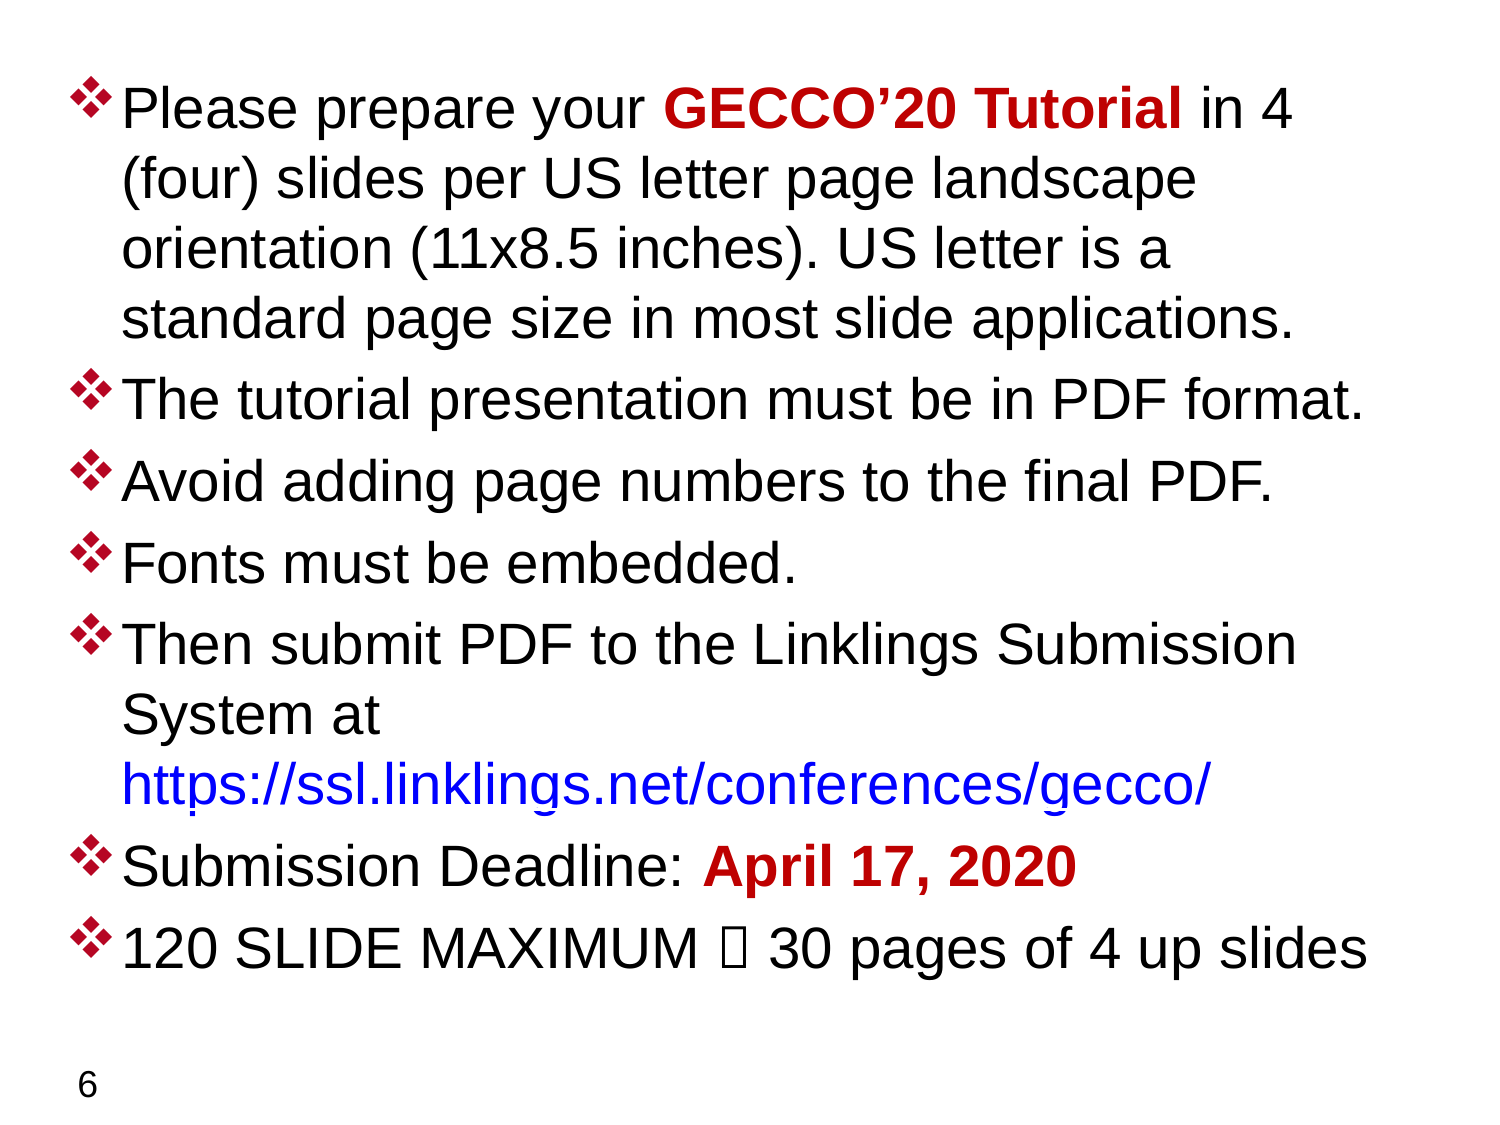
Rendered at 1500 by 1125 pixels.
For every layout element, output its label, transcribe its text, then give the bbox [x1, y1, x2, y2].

text_box Please prepare your GECCO’20 Tutorial in 4 (four) slides per US letter page landscape orientation (11x8.5 inches). US letter is a standard page size in most slide applications. The tutorial presentation must be in PDF format. Avoid adding page numbers to the final PDF. Fonts must be embedded. Then submit PDF to the Linklings Submission System at https://ssl.linklings.net/conferences/gecco/ Submission Deadline: April 17, 2020 120 SLIDE MAXIMUM  30 pages of 4 up slides [49, 62, 1388, 1100]
text_box <number> [62, 1037, 1463, 1113]
